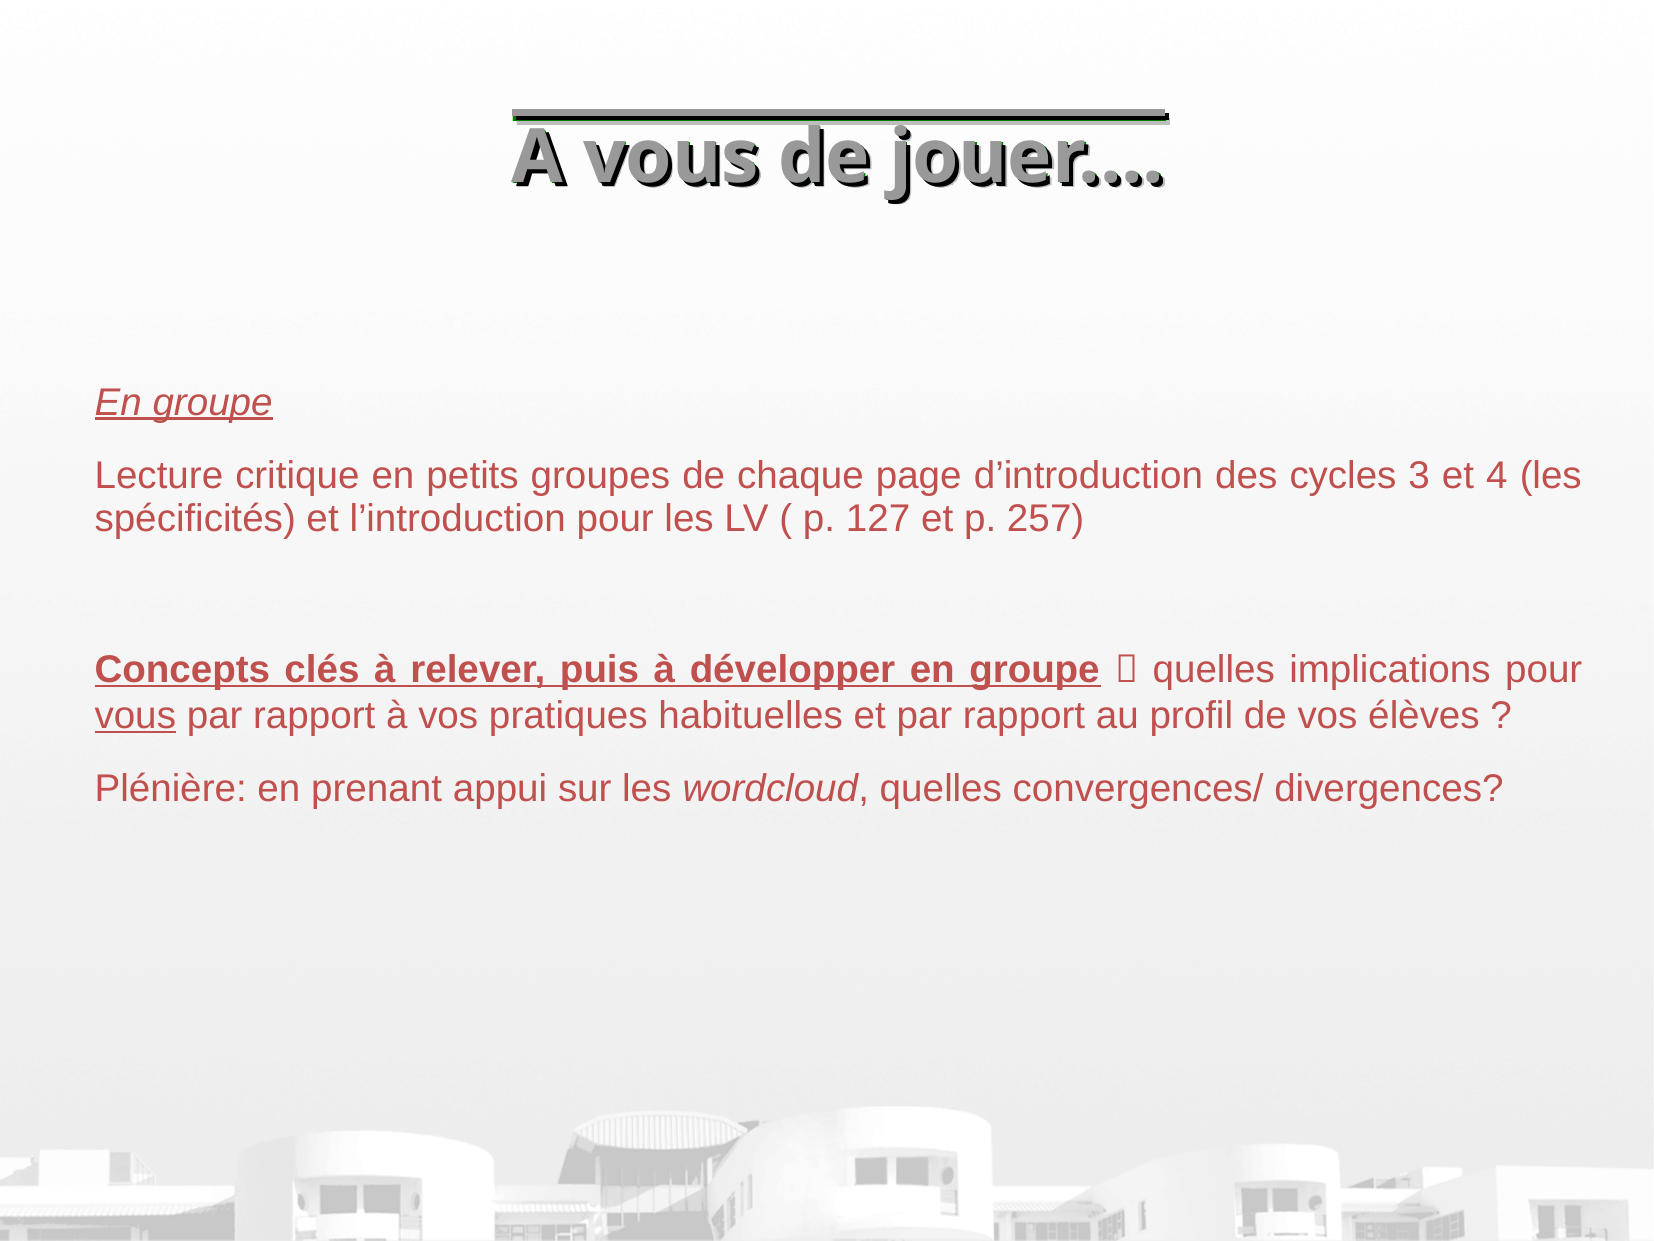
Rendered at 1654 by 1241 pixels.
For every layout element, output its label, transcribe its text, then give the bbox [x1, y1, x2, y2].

list En groupe Lecture critique en petits groupes de chaque page d’introduction des cycles 3 et 4 (les spécificités) et l’introduction pour les LV ( p. 127 et p. 257) Concepts clés à relever, puis à développer en groupe  quelles implications pour vous par rapport à vos pratiques habituelles et par rapport au profil de vos élèves ? Plénière: en prenant appui sur les wordcloud, quelles convergences/ divergences? [94, 308, 1583, 1028]
picture [0, 0, 1654, 1241]
title A vous de jouer.... [94, 47, 1583, 260]
